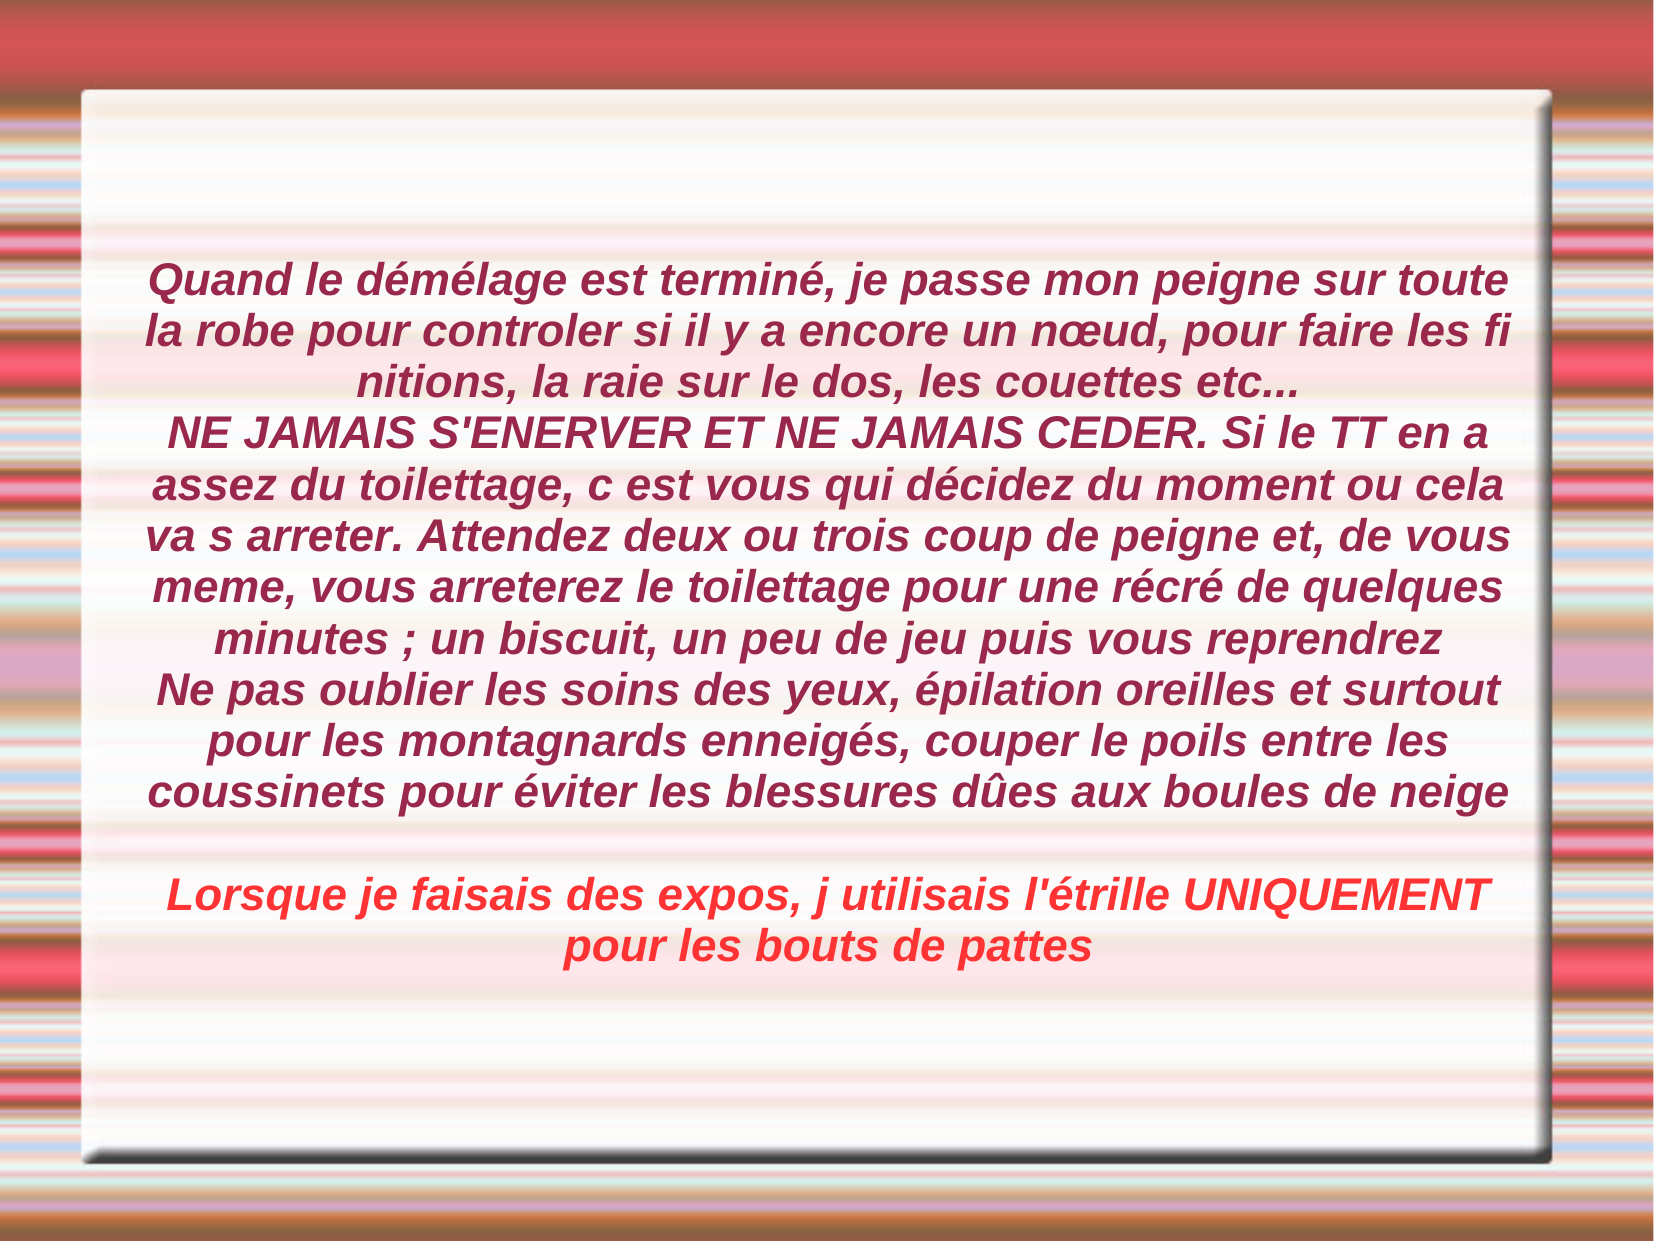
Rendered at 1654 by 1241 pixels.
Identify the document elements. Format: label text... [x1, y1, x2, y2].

picture [0, 0, 1654, 1241]
title Quand le démélage est terminé, je passe mon peigne sur toute la robe pour controler si il y a encore un nœud, pour faire les fi nitions, la raie sur le dos, les couettes etc... NE JAMAIS S'ENERVER ET NE JAMAIS CEDER. Si le TT en a assez du toilettage, c est vous qui décidez du moment ou cela va s arreter. Attendez deux ou trois coup de peigne et, de vous meme, vous arreterez le toilettage pour une récré de quelques minutes ; un biscuit, un peu de jeu puis vous reprendrez Ne pas oublier les soins des yeux, épilation oreilles et surtout pour les montagnards enneigés, couper le poils entre les coussinets pour éviter les blessures dûes aux boules de neige Lorsque je faisais des expos, j utilisais l'étrille UNIQUEMENT pour les bouts de pattes [88, 0, 1534, 1195]
